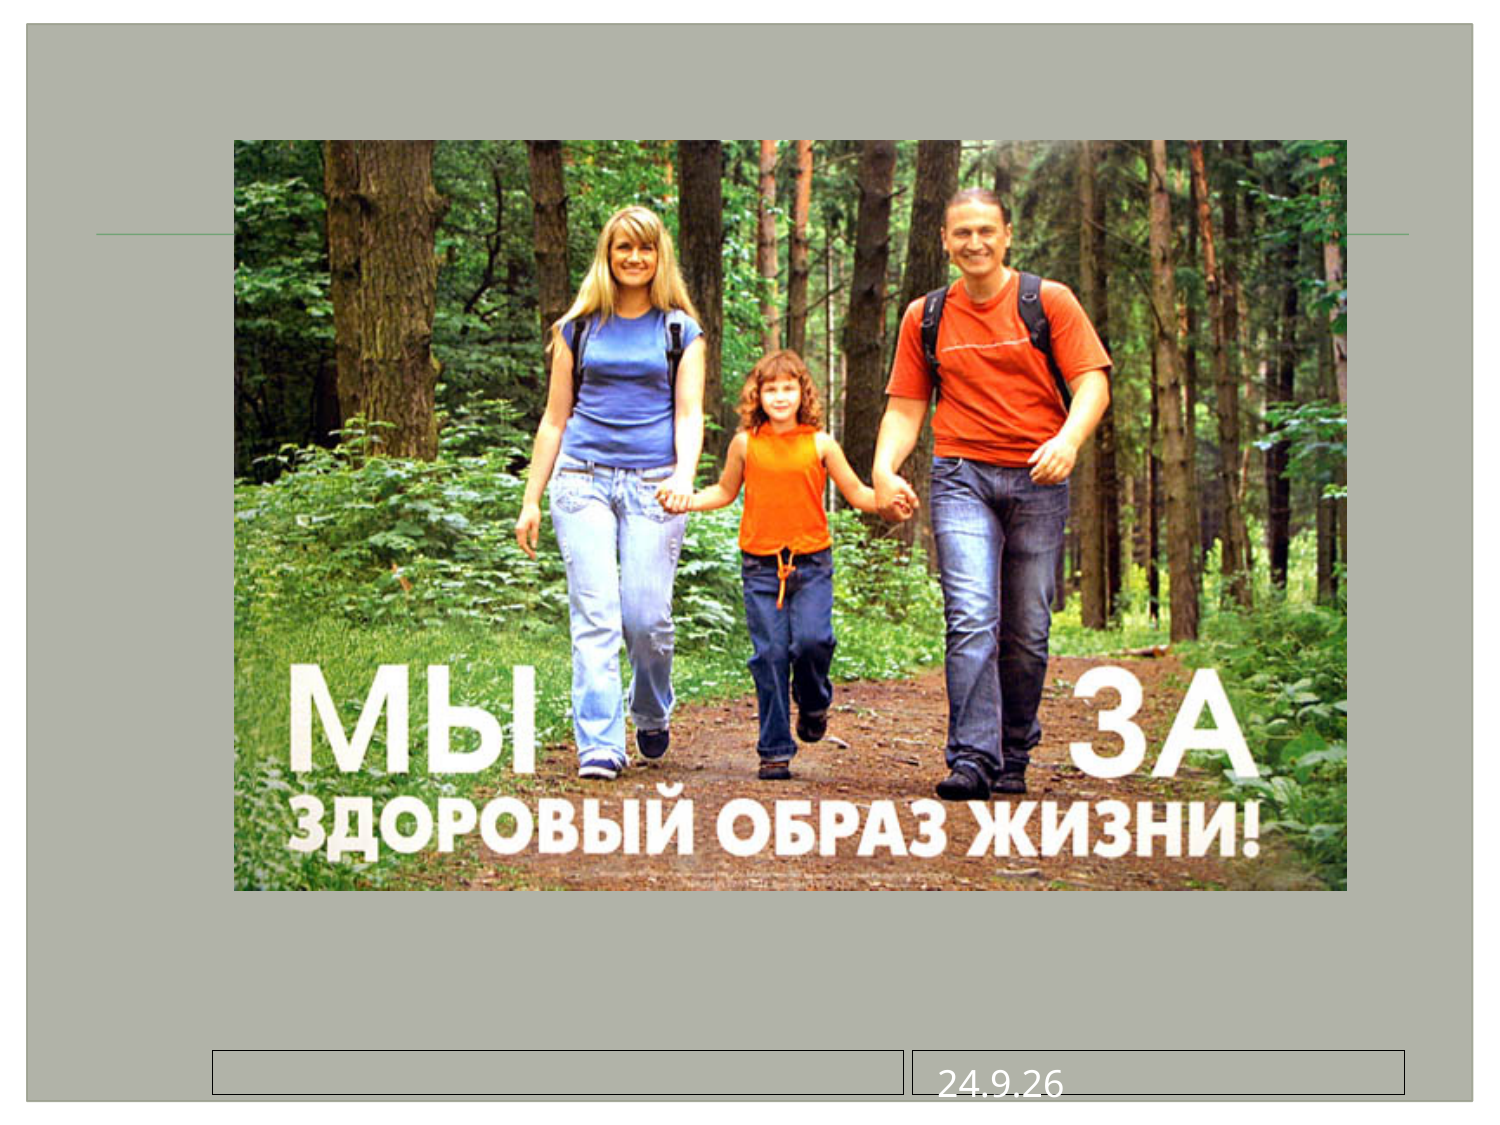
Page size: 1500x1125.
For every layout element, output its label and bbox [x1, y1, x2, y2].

picture [234, 140, 1347, 891]
